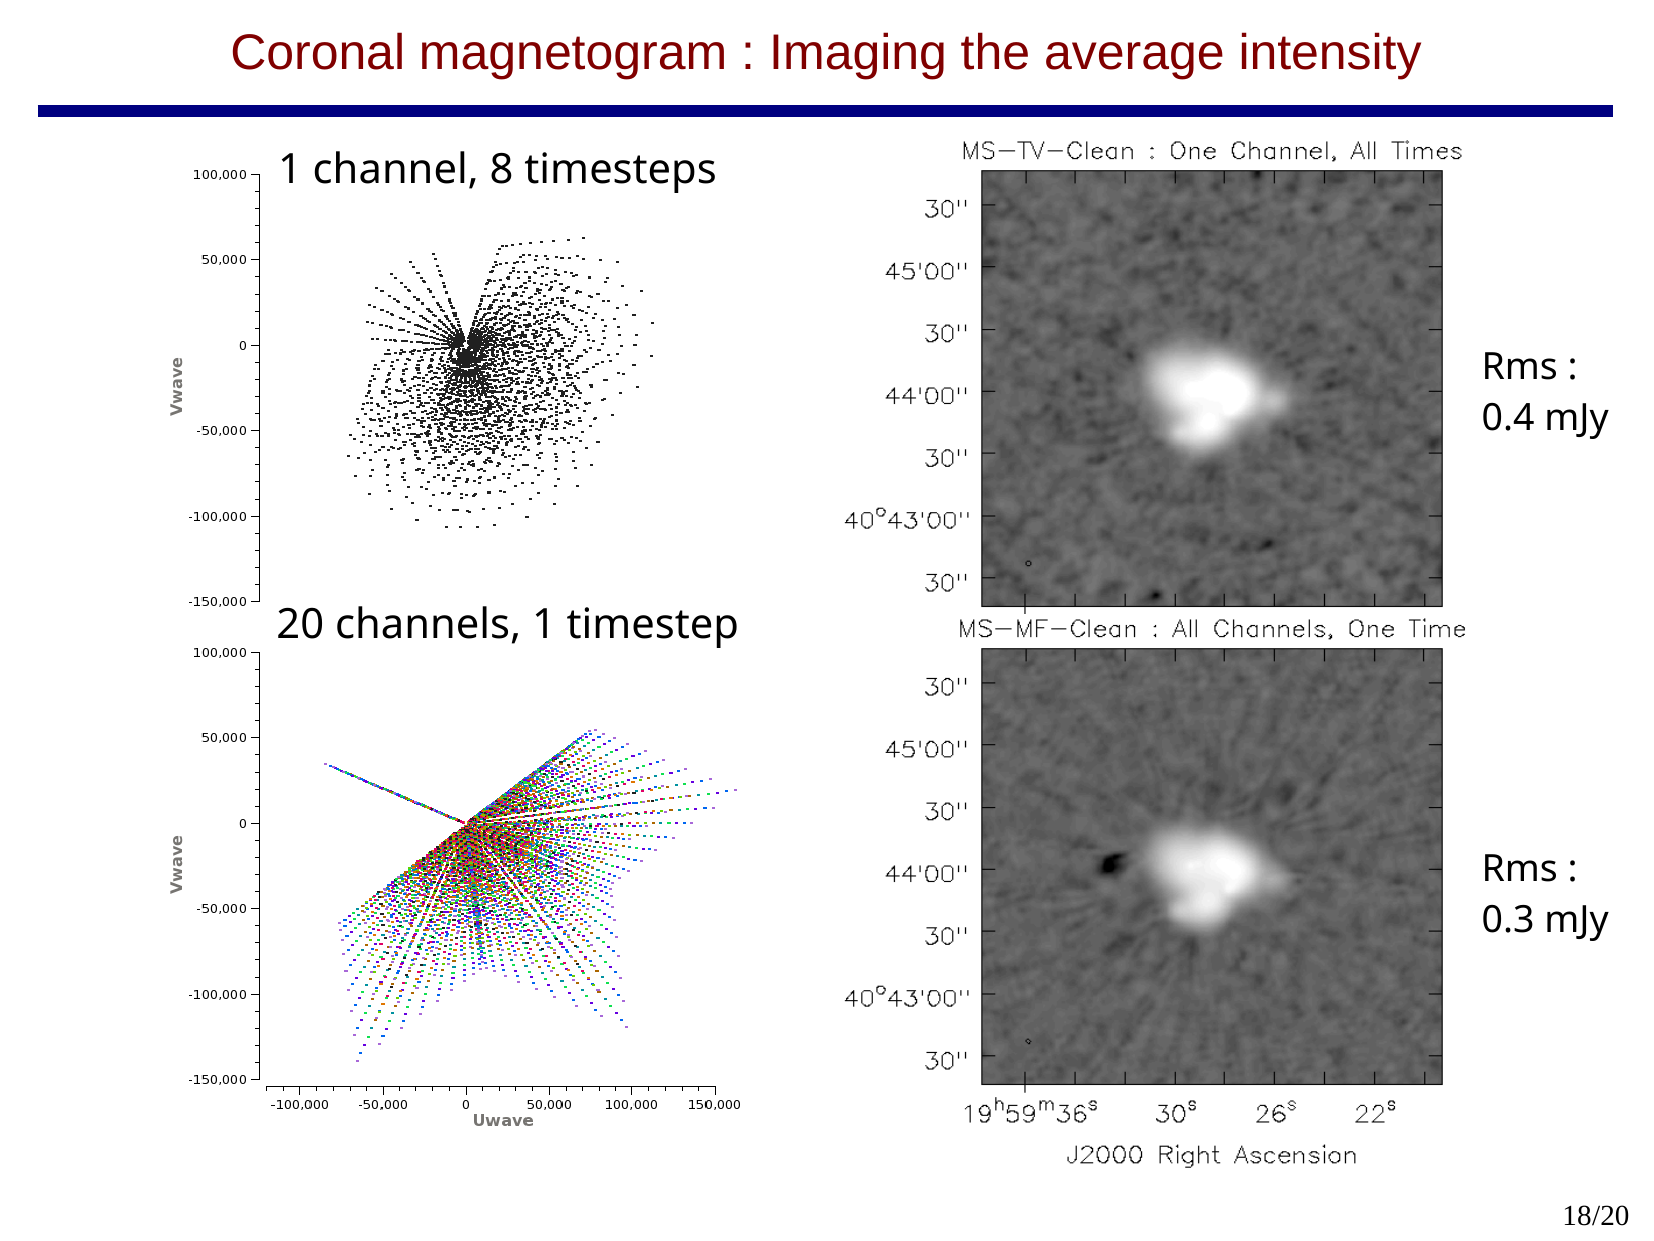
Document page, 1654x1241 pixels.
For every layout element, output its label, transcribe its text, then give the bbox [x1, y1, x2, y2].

text_box Rms : 0.3 mJy [1466, 833, 1627, 940]
text_box 20 channels, 1 timestep [261, 586, 793, 655]
text_box 1 channel, 8 timesteps [263, 131, 795, 199]
title Coronal magnetogram : Imaging the average intensity [82, 15, 1571, 89]
picture [167, 141, 742, 1130]
text_box Rms : 0.4 mJy [1466, 331, 1627, 438]
picture [831, 136, 1486, 1203]
